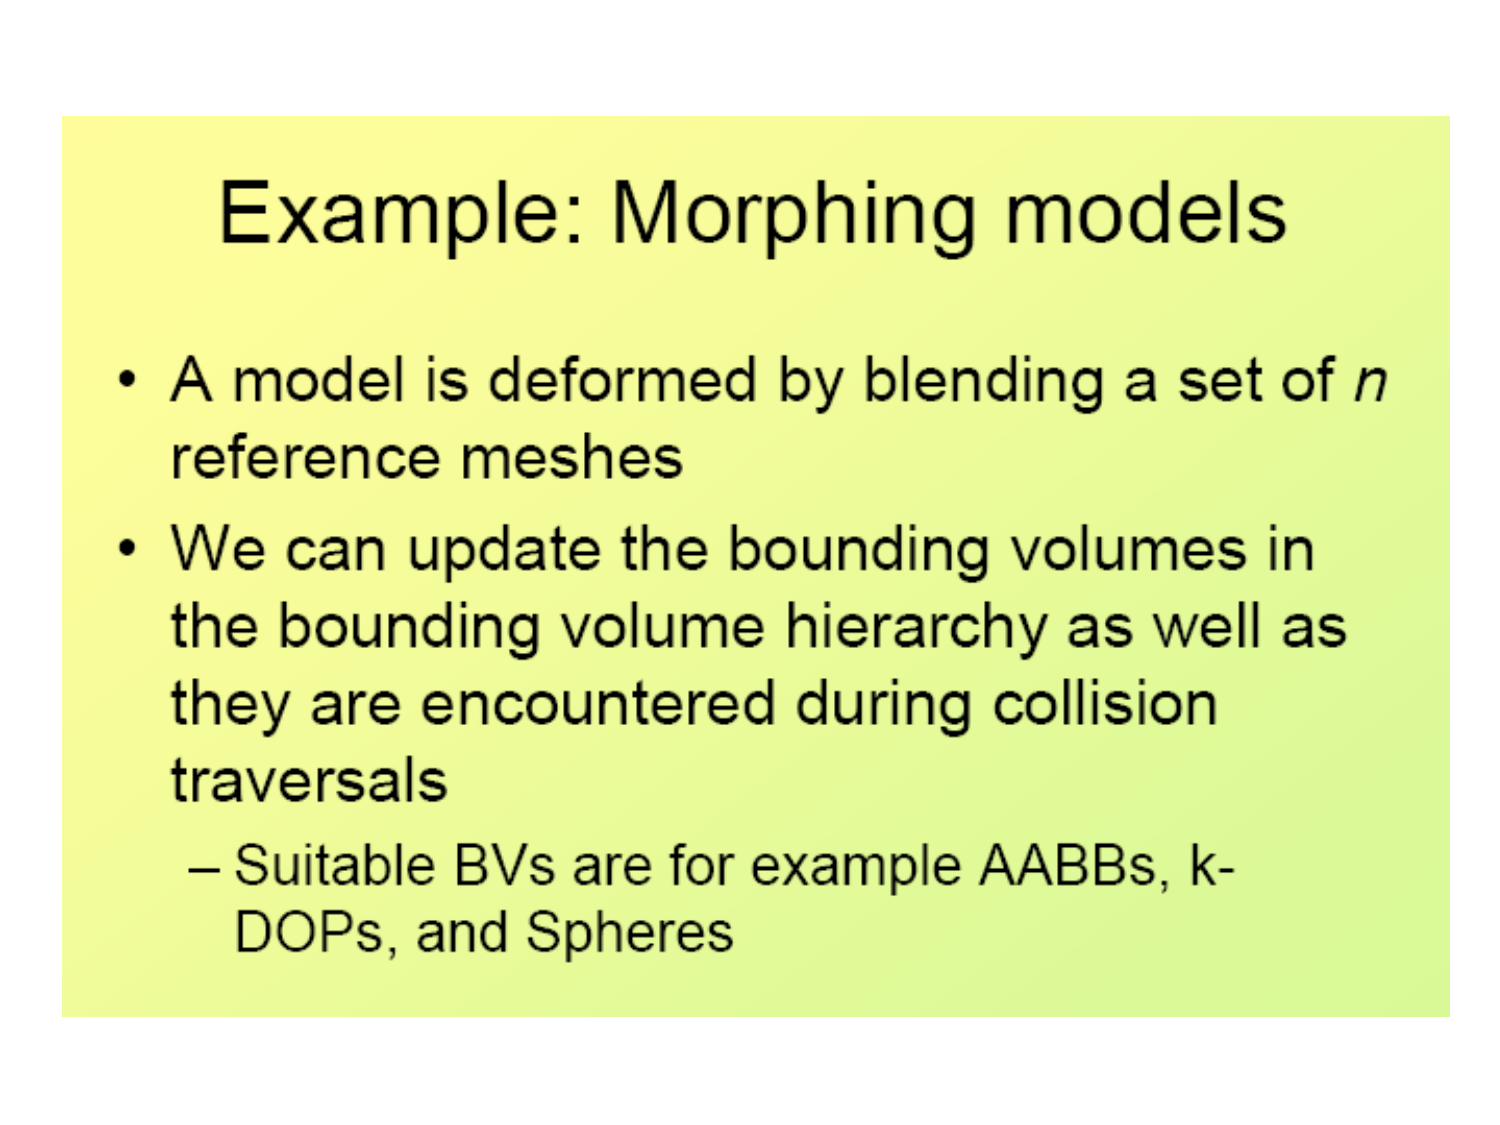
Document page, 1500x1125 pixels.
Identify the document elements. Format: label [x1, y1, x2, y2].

picture [62, 116, 1450, 1017]
